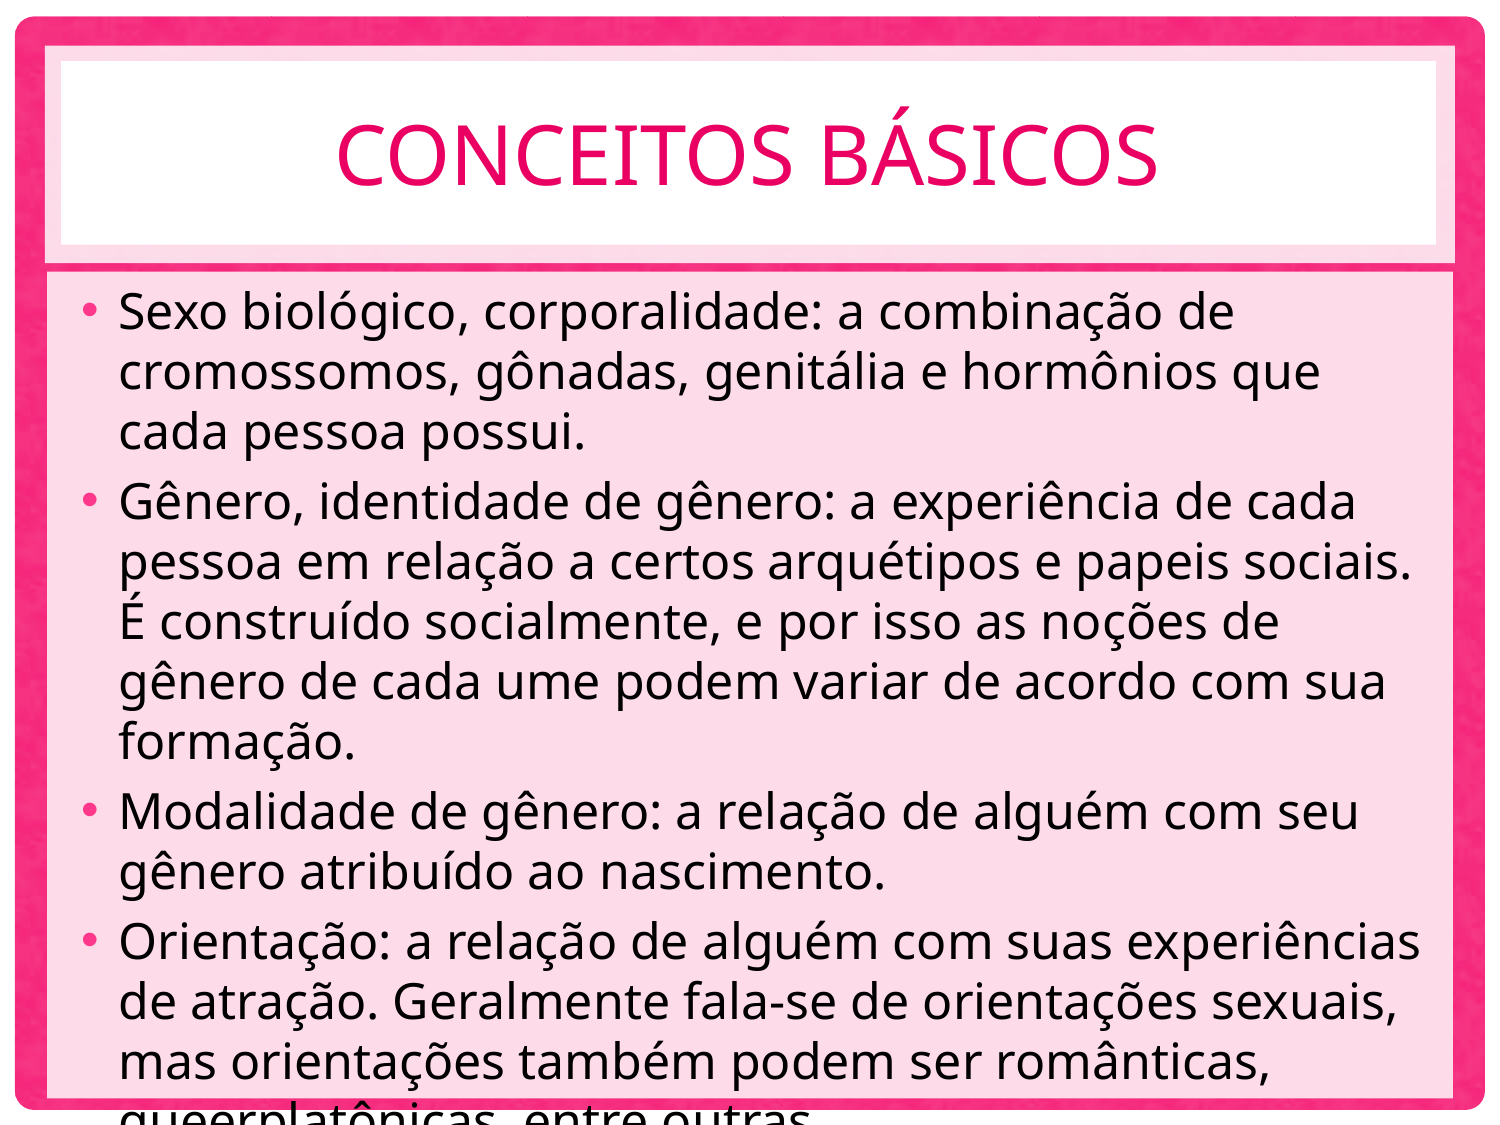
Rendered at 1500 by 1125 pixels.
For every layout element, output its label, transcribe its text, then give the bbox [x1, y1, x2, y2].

list Sexo biológico, corporalidade: a combinação de cromossomos, gônadas, genitália e hormônios que cada pessoa possui. Gênero, identidade de gênero: a experiência de cada pessoa em relação a certos arquétipos e papeis sociais. É construído socialmente, e por isso as noções de gênero de cada ume podem variar de acordo com sua formação. Modalidade de gênero: a relação de alguém com seu gênero atribuído ao nascimento. Orientação: a relação de alguém com suas experiências de atração. Geralmente fala-se de orientações sexuais, mas orientações também podem ser românticas, queerplatônicas, entre outras. [47, 271, 1453, 1099]
picture [14, 16, 1485, 1110]
title Conceitos básicos [69, 66, 1425, 238]
